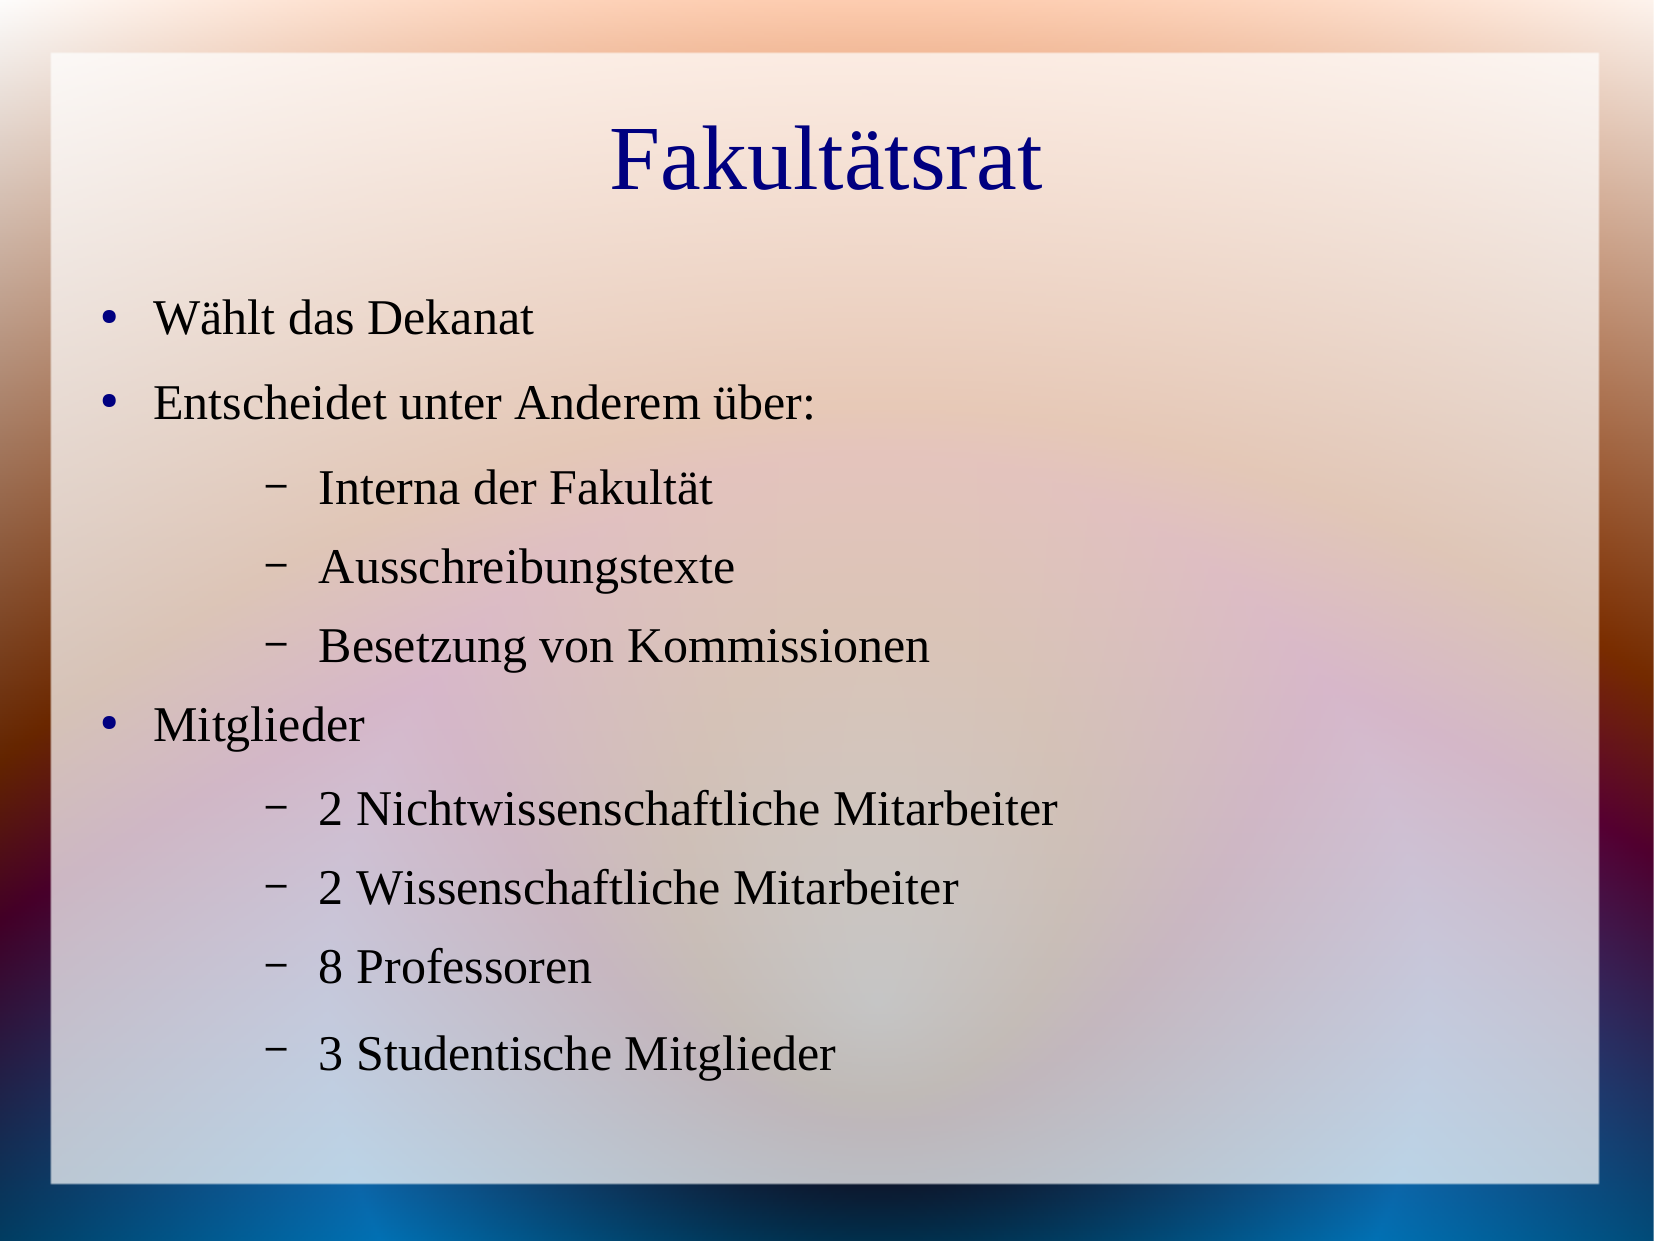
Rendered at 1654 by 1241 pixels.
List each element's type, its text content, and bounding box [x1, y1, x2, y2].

picture [0, 0, 1654, 1241]
title Fakultätsrat [82, 55, 1571, 263]
list Wählt das Dekanat Entscheidet unter Anderem über: Interna der Fakultät Ausschreibungstexte Besetzung von Kommissionen Mitglieder 2 Nichtwissenschaftliche Mitarbeiter 2 Wissenschaftliche Mitarbeiter 8 Professoren 3 Studentische Mitglieder [82, 290, 1571, 1093]
